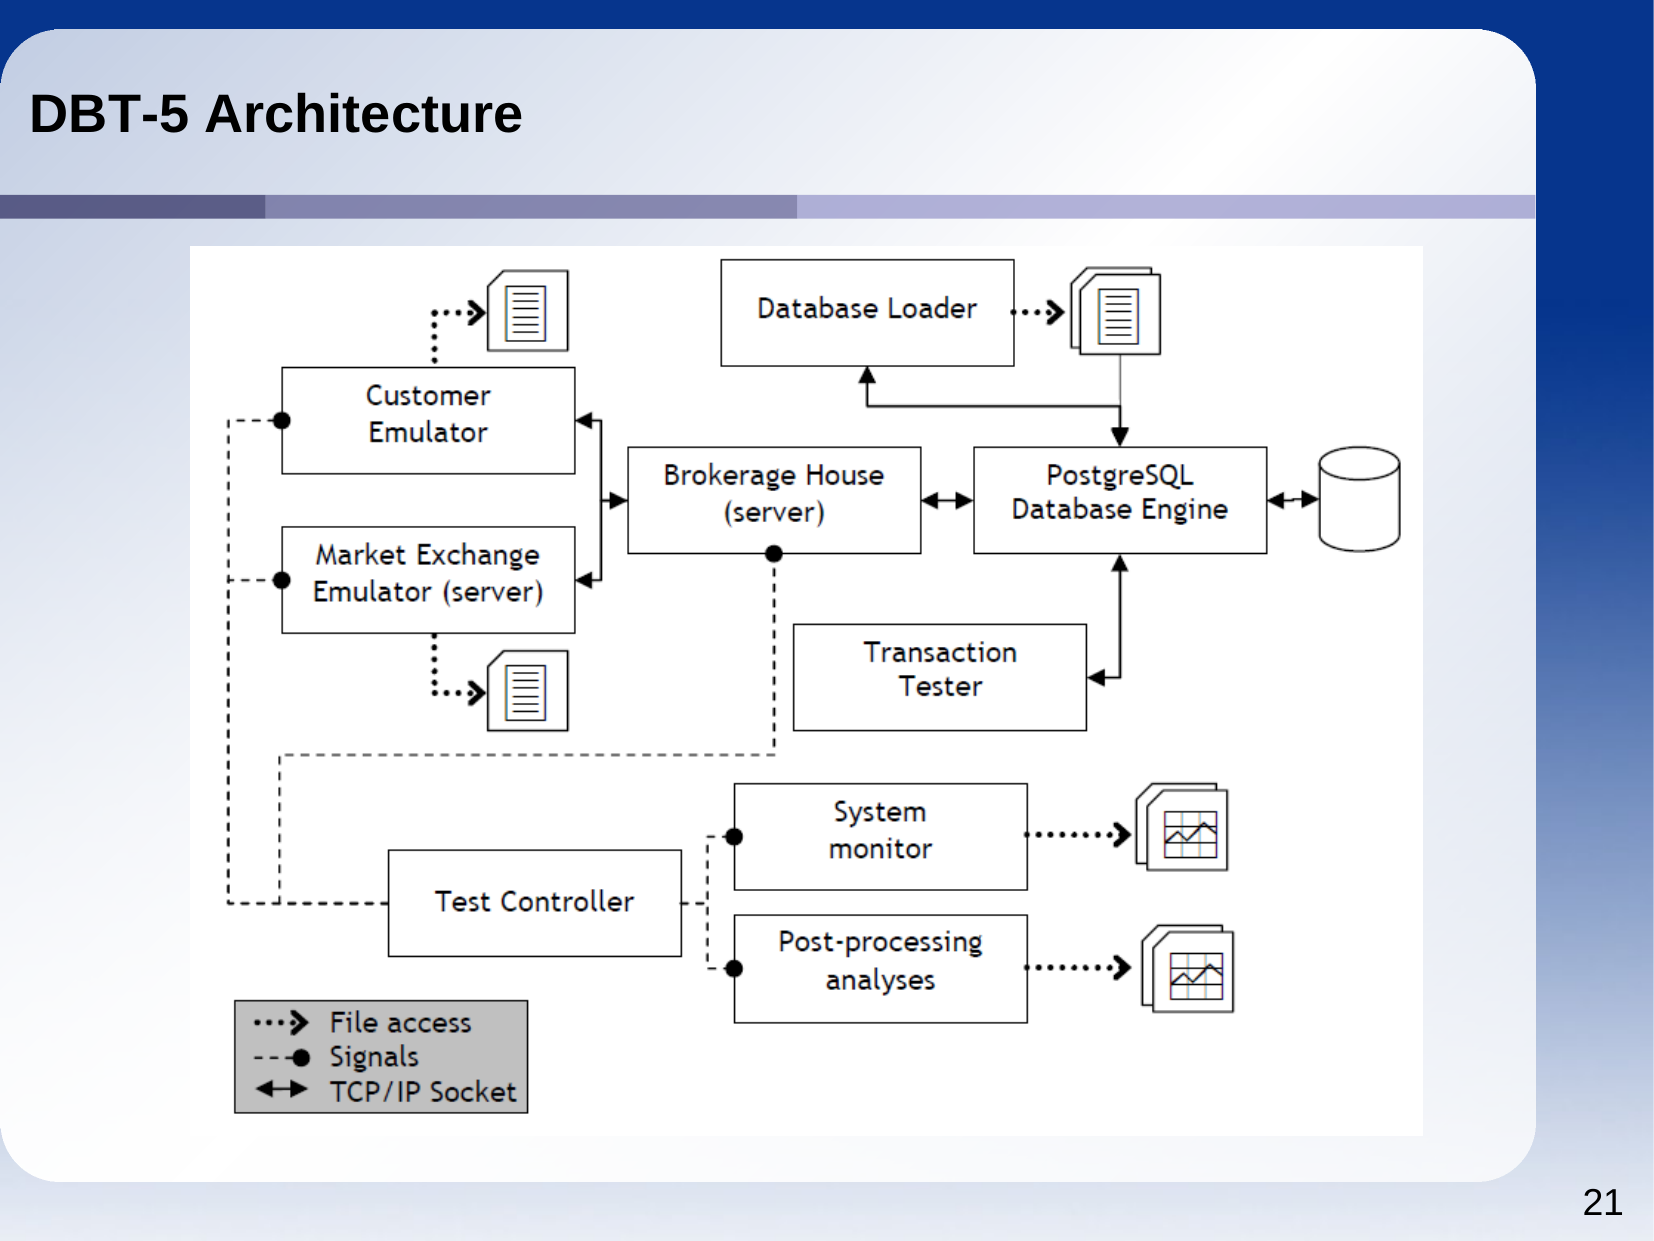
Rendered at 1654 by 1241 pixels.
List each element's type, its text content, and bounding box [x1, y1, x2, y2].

picture [190, 246, 1423, 1136]
title DBT-5 Architecture [29, 49, 1506, 178]
picture [0, 0, 1654, 1241]
